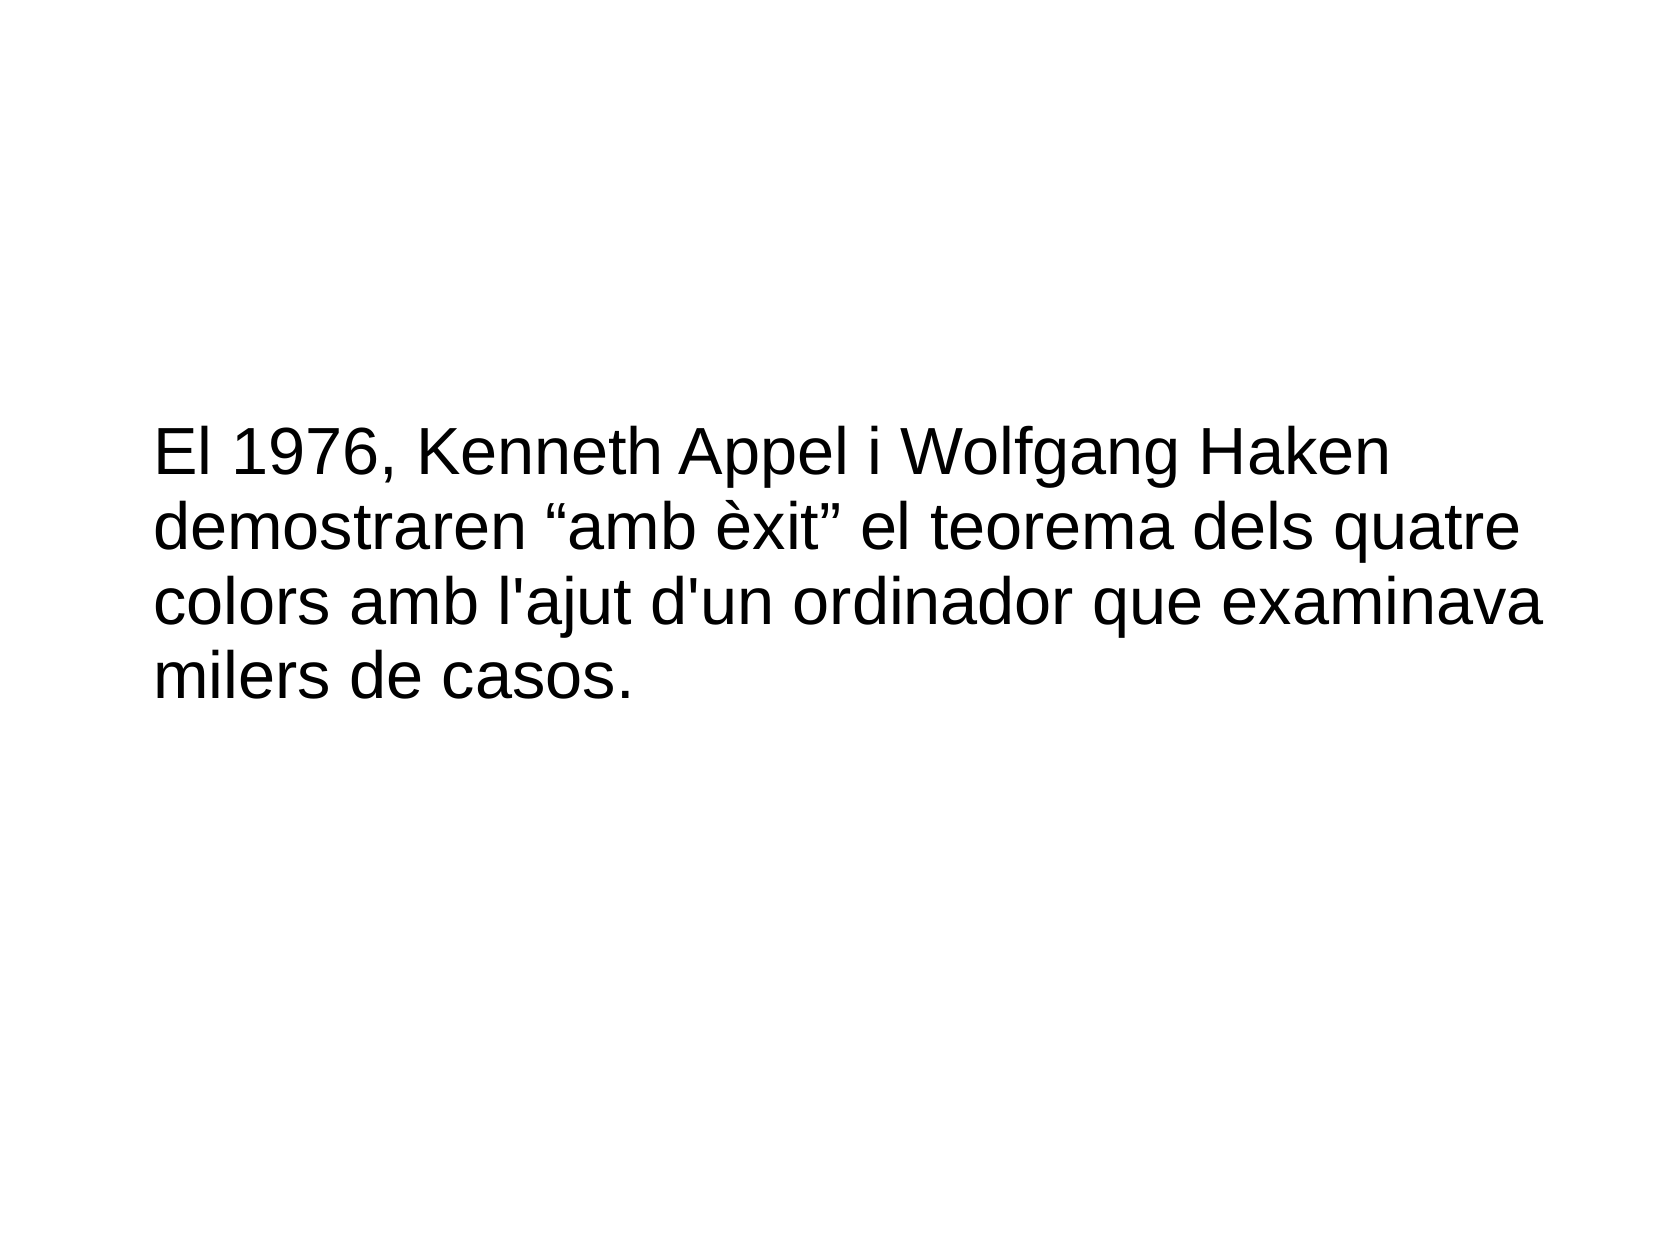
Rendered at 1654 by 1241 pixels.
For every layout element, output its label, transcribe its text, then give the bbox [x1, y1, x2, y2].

list El 1976, Kenneth Appel i Wolfgang Haken demostraren “amb èxit” el teorema dels quatre colors amb l'ajut d'un ordinador que examinava milers de casos. [82, 414, 1571, 1233]
